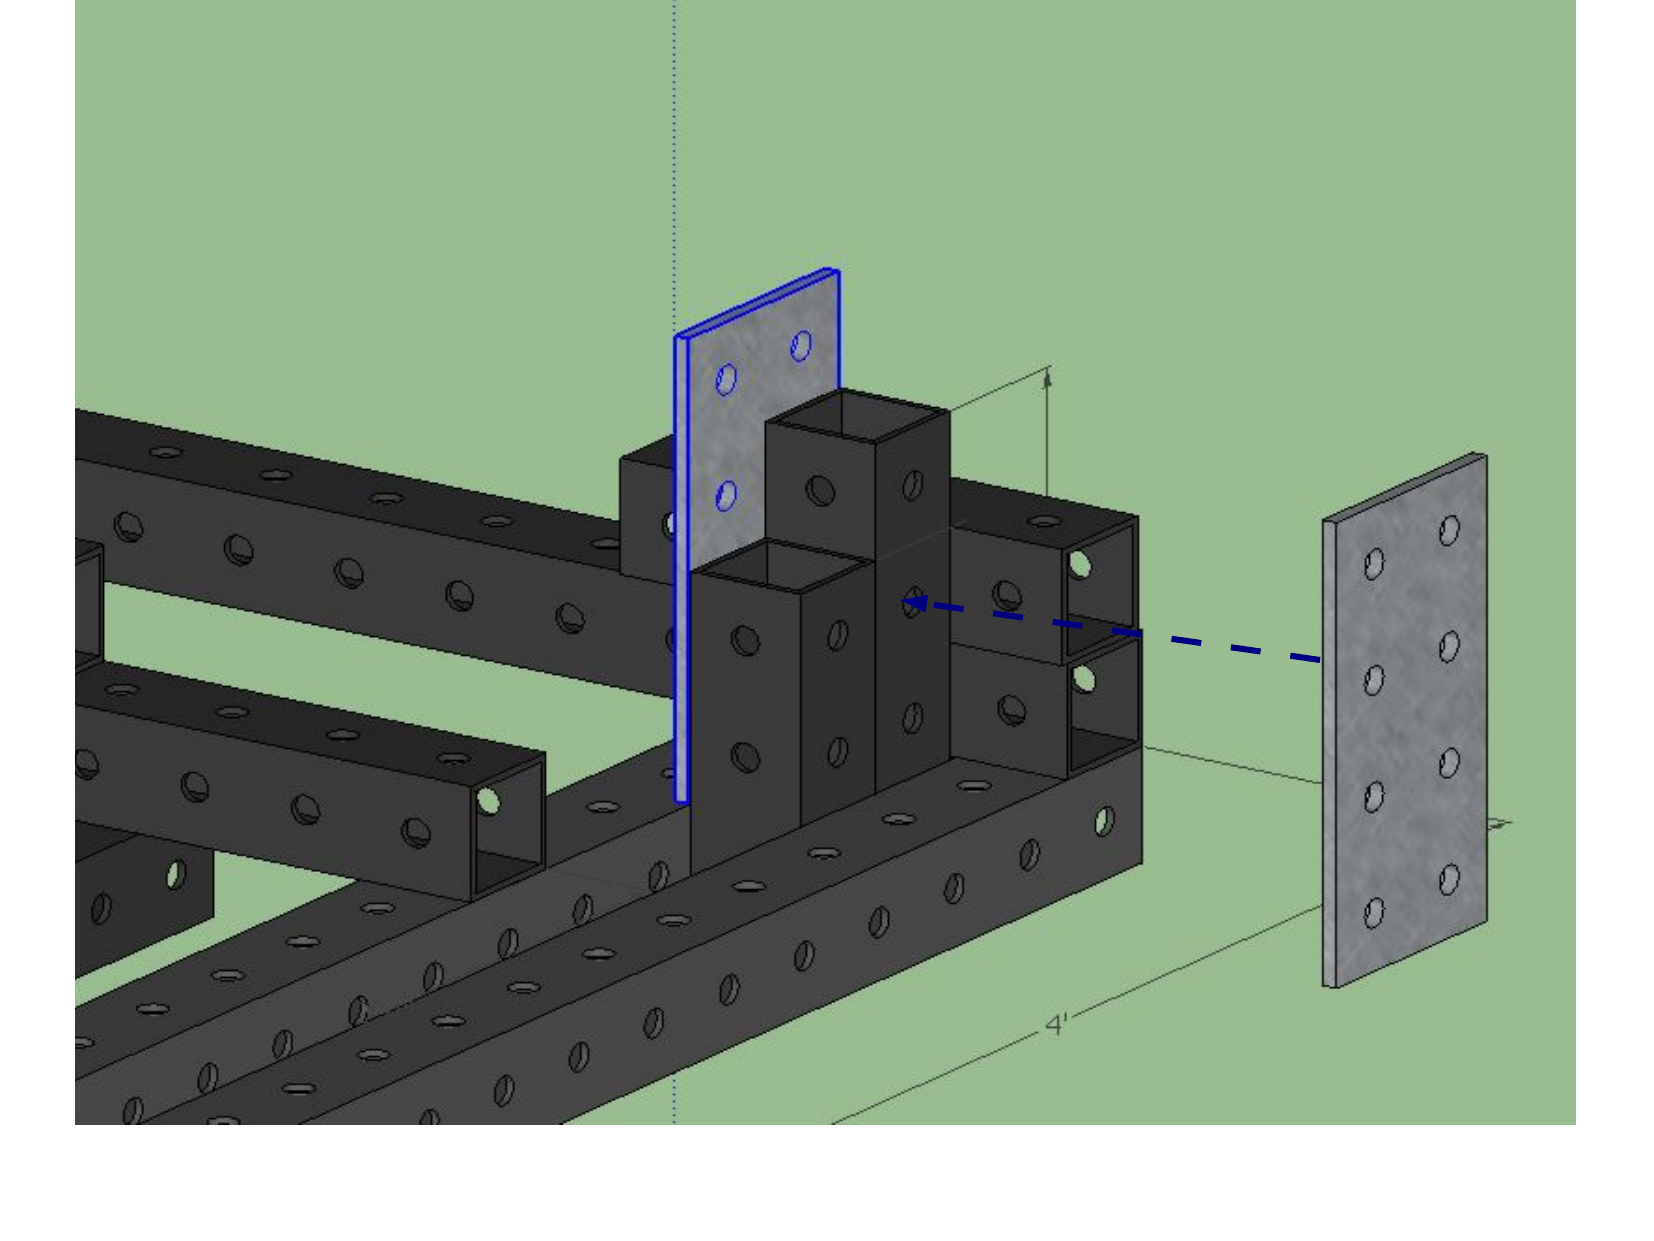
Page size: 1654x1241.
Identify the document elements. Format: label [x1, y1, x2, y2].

picture [75, 0, 1576, 1126]
